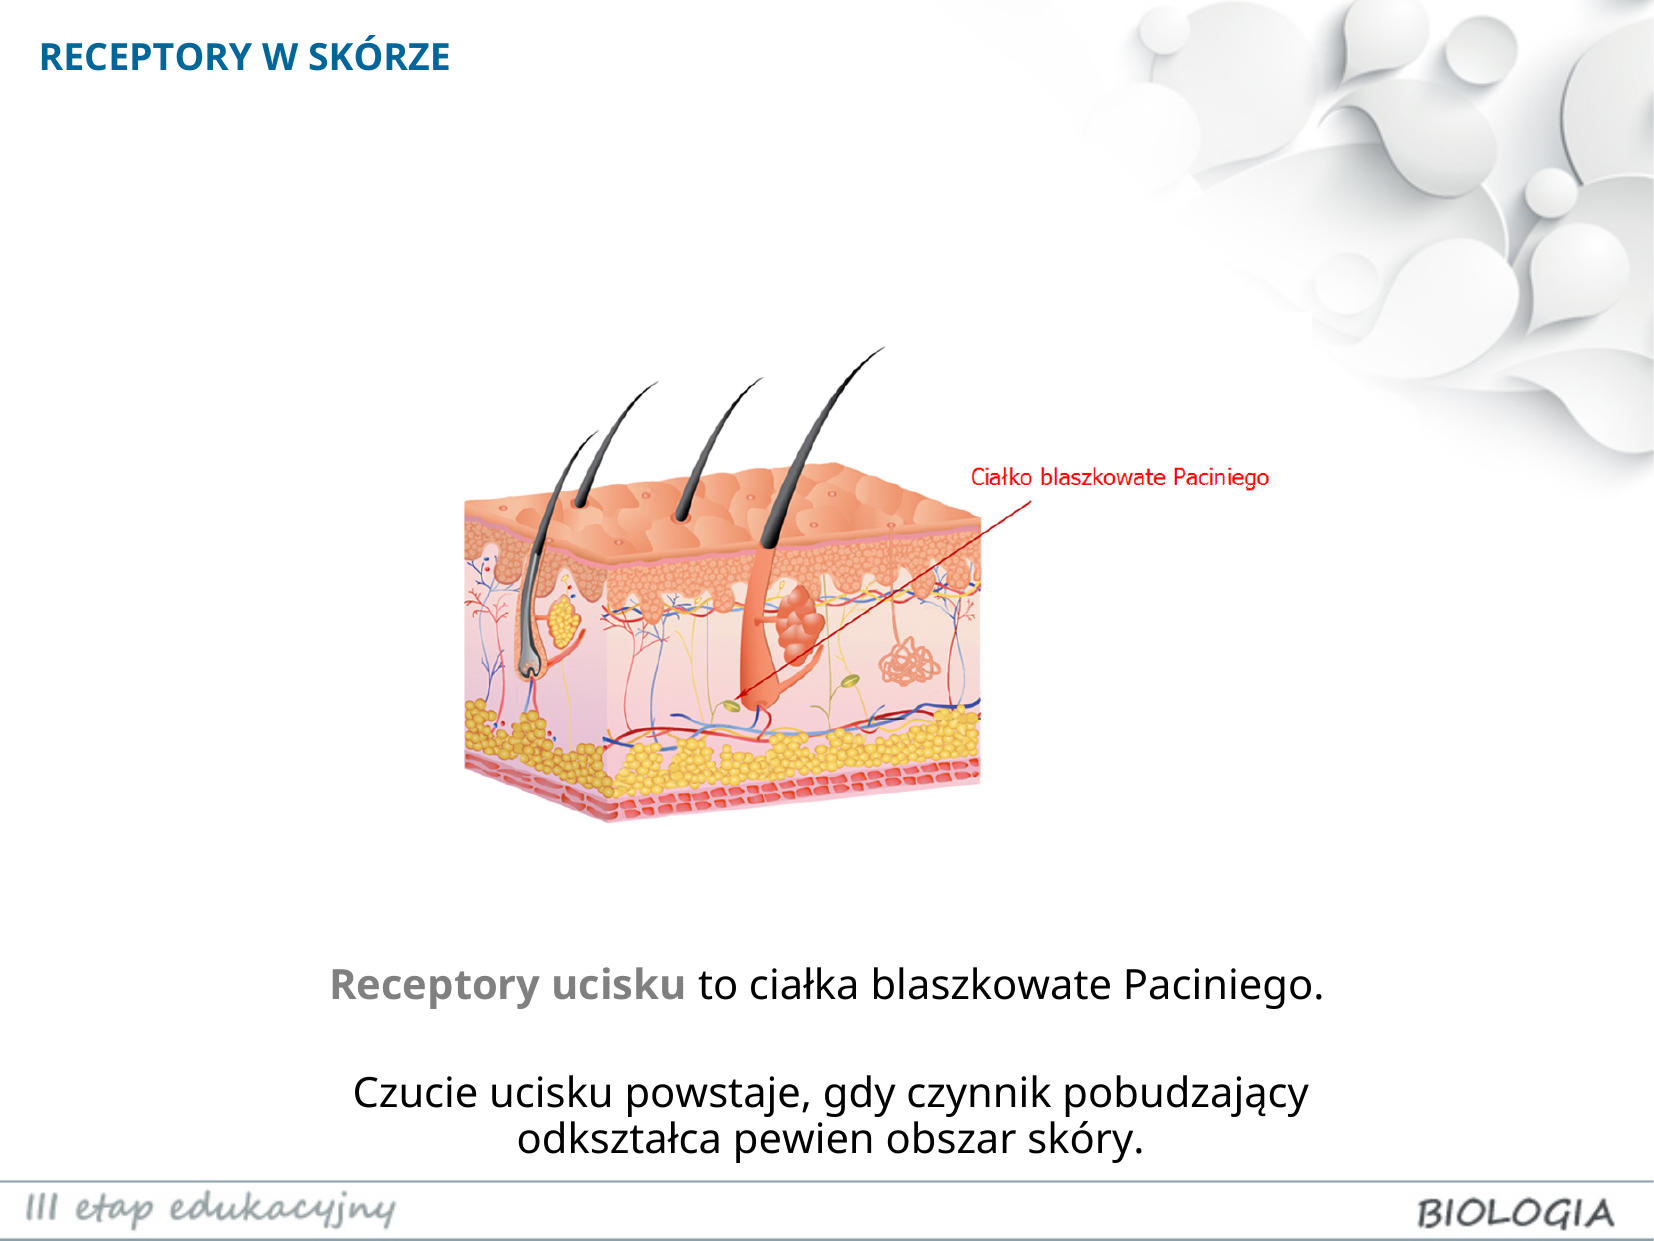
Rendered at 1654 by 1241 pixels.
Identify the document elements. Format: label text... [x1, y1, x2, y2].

text_box Receptory ucisku to ciałka blaszkowate Paciniego. [177, 950, 1477, 1047]
picture [0, 0, 1654, 1241]
text_box Czucie ucisku powstaje, gdy czynnik pobudzający odkształca pewien obszar skóry. [271, 1062, 1390, 1171]
text_box RECEPTORY W SKÓRZE [23, 29, 1276, 87]
